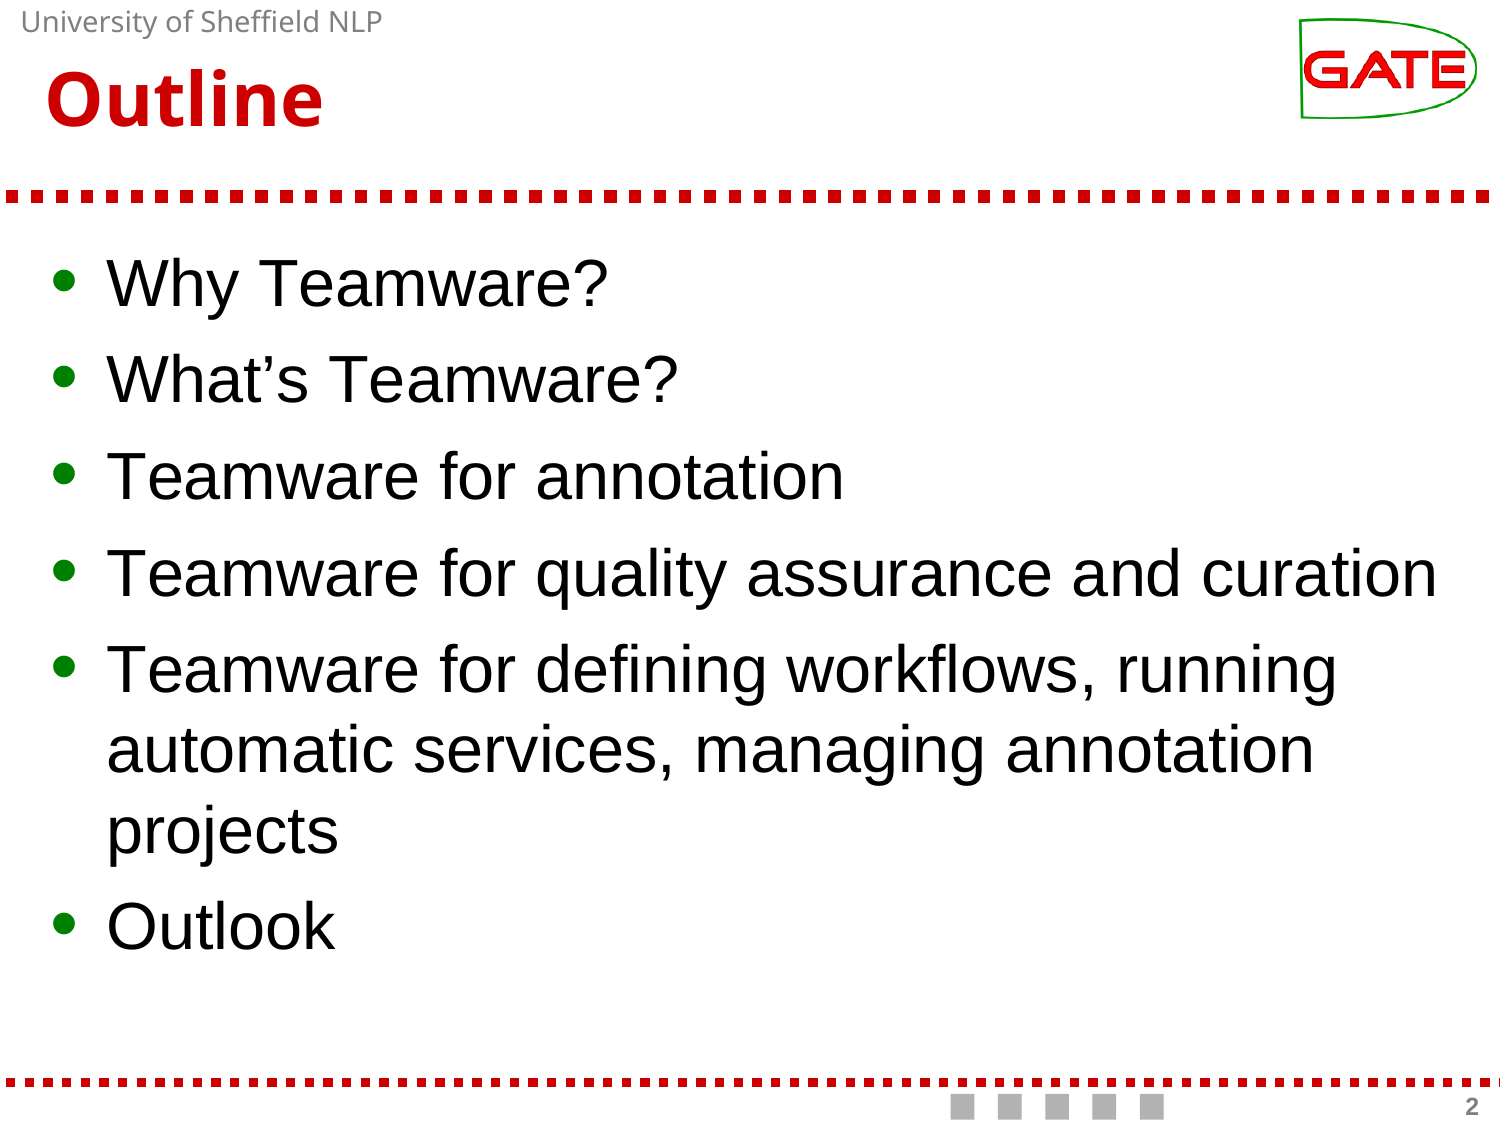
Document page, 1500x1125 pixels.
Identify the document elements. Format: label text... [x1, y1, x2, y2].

text_box [1092, 1093, 1117, 1120]
text_box <number> [1144, 1082, 1495, 1125]
text_box [950, 1093, 975, 1120]
title Outline [29, 42, 1188, 149]
text_box [997, 1093, 1022, 1120]
text_box [1045, 1093, 1069, 1120]
picture [1299, 18, 1477, 119]
text_box [1139, 1093, 1164, 1120]
list Why Teamware? What’s Teamware? Teamware for annotation Teamware for quality assurance and curation Teamware for defining workflows, running automatic services, managing annotation projects Outlook [35, 231, 1465, 1059]
